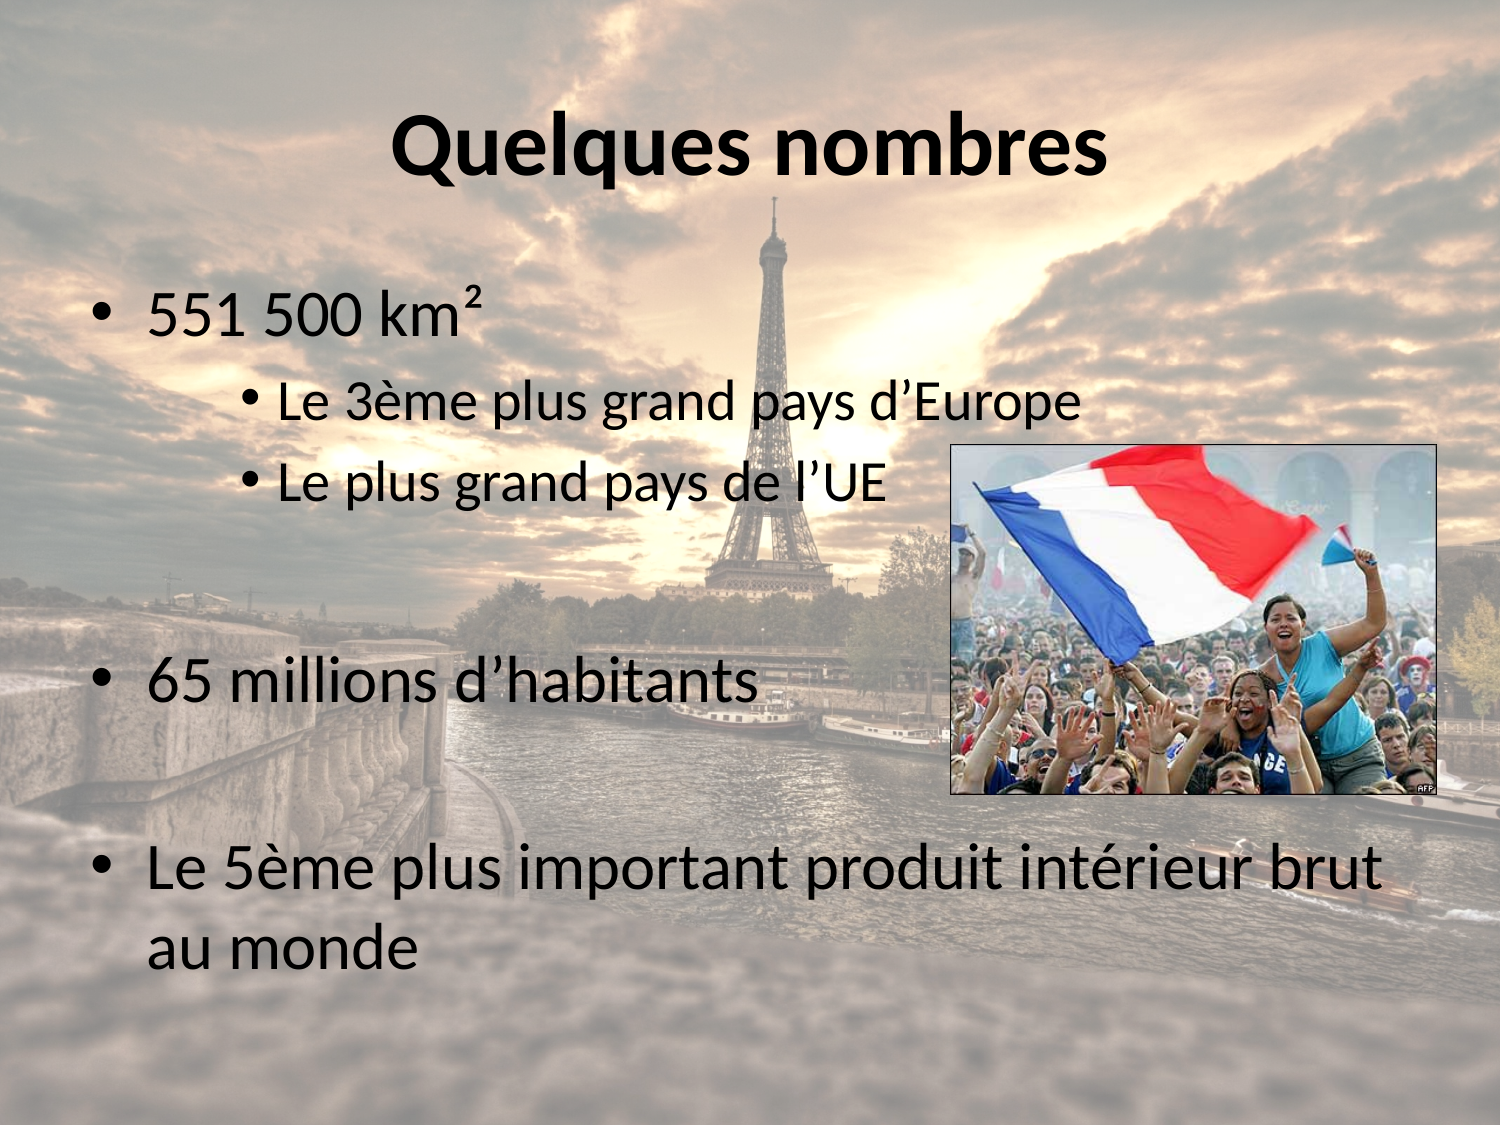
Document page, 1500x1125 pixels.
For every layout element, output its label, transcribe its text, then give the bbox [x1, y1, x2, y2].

picture [0, 0, 1500, 1125]
title Quelques nombres [75, 45, 1425, 233]
list 551 500 km² Le 3ème plus grand pays d’Europe Le plus grand pays de l’UE 65 millions d’habitants Le 5ème plus important produit intérieur brut au monde [75, 262, 1425, 1005]
